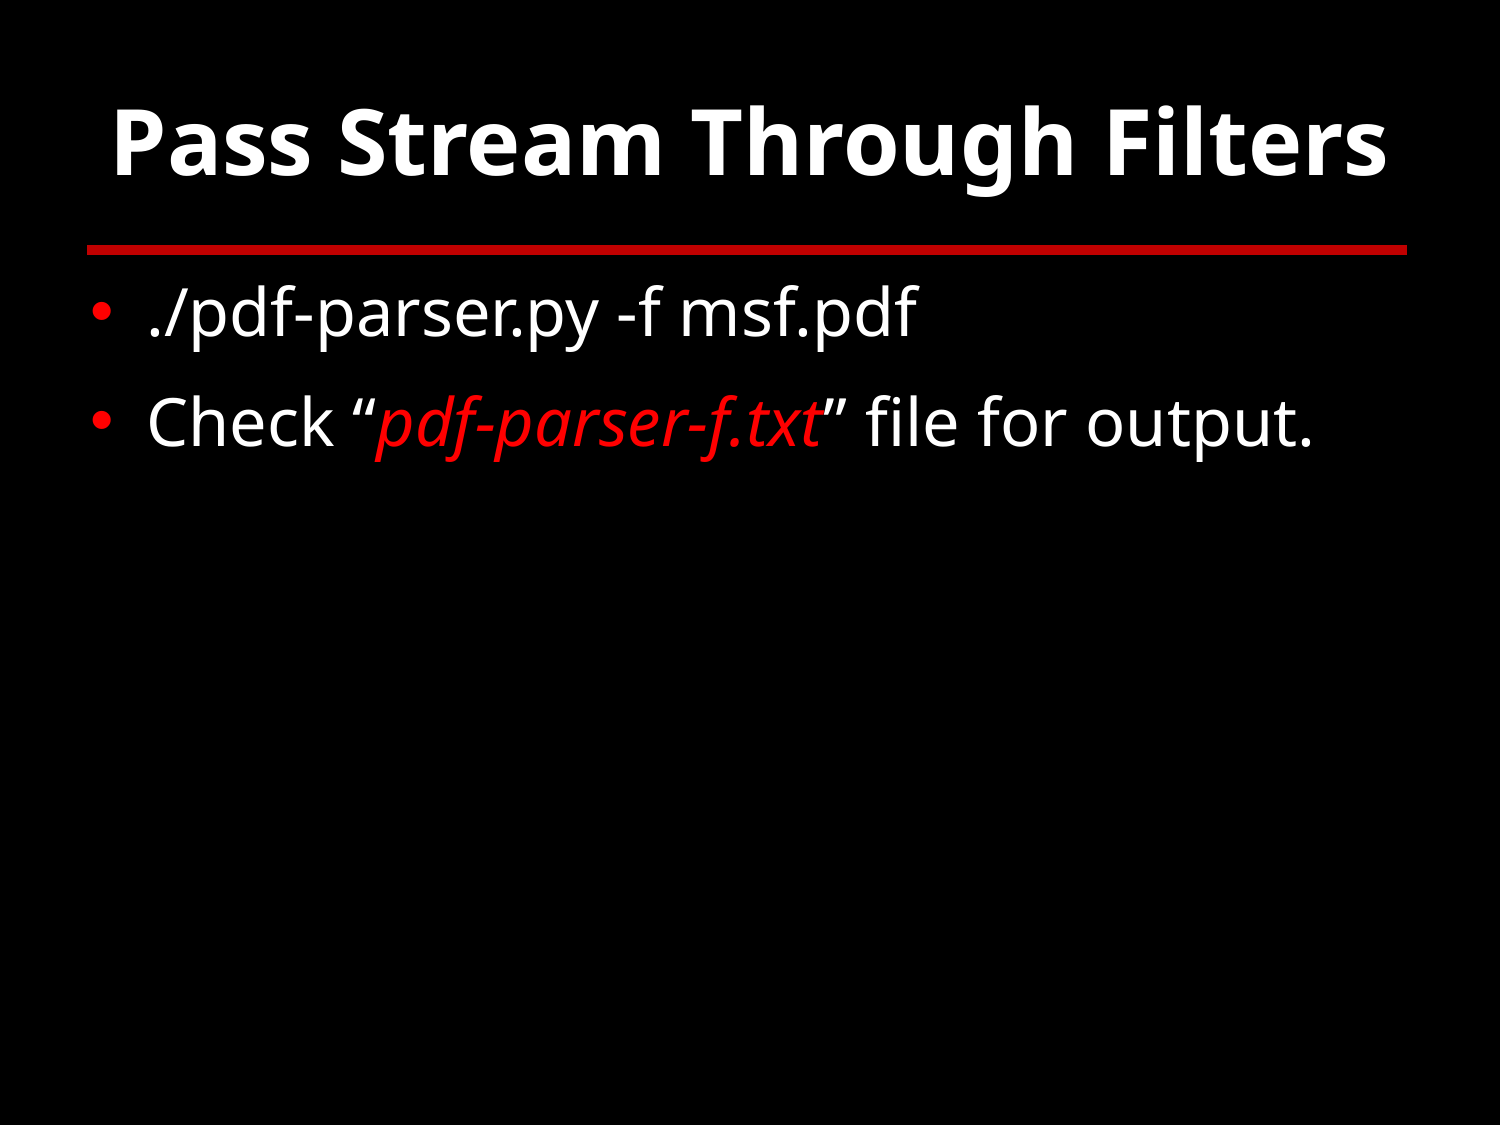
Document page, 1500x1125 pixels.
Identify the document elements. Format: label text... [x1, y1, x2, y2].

list ./pdf-parser.py -f msf.pdf Check “pdf-parser-f.txt” file for output. [75, 262, 1425, 1005]
title Pass Stream Through Filters [75, 45, 1425, 233]
